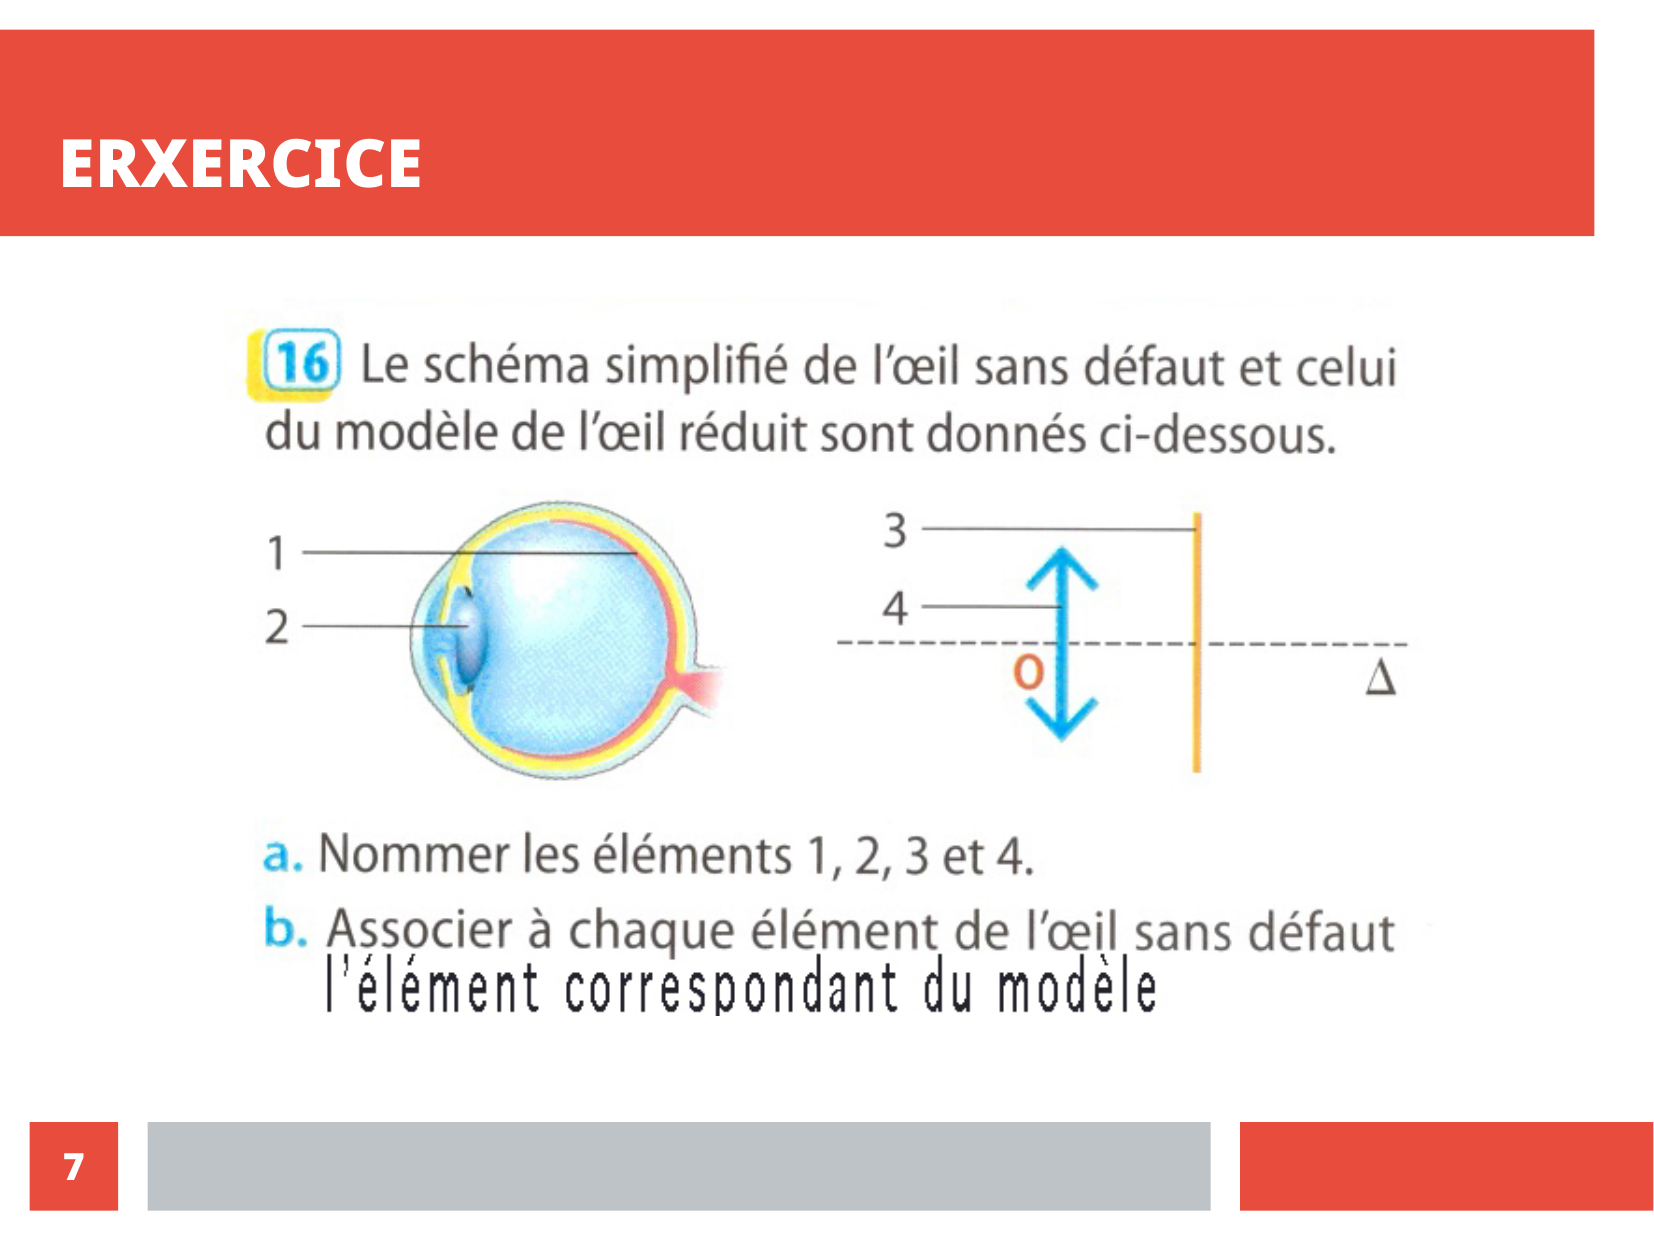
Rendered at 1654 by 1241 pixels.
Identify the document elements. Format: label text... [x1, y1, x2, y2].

title ERXERCICE [59, 59, 1595, 207]
picture [212, 297, 1441, 1016]
